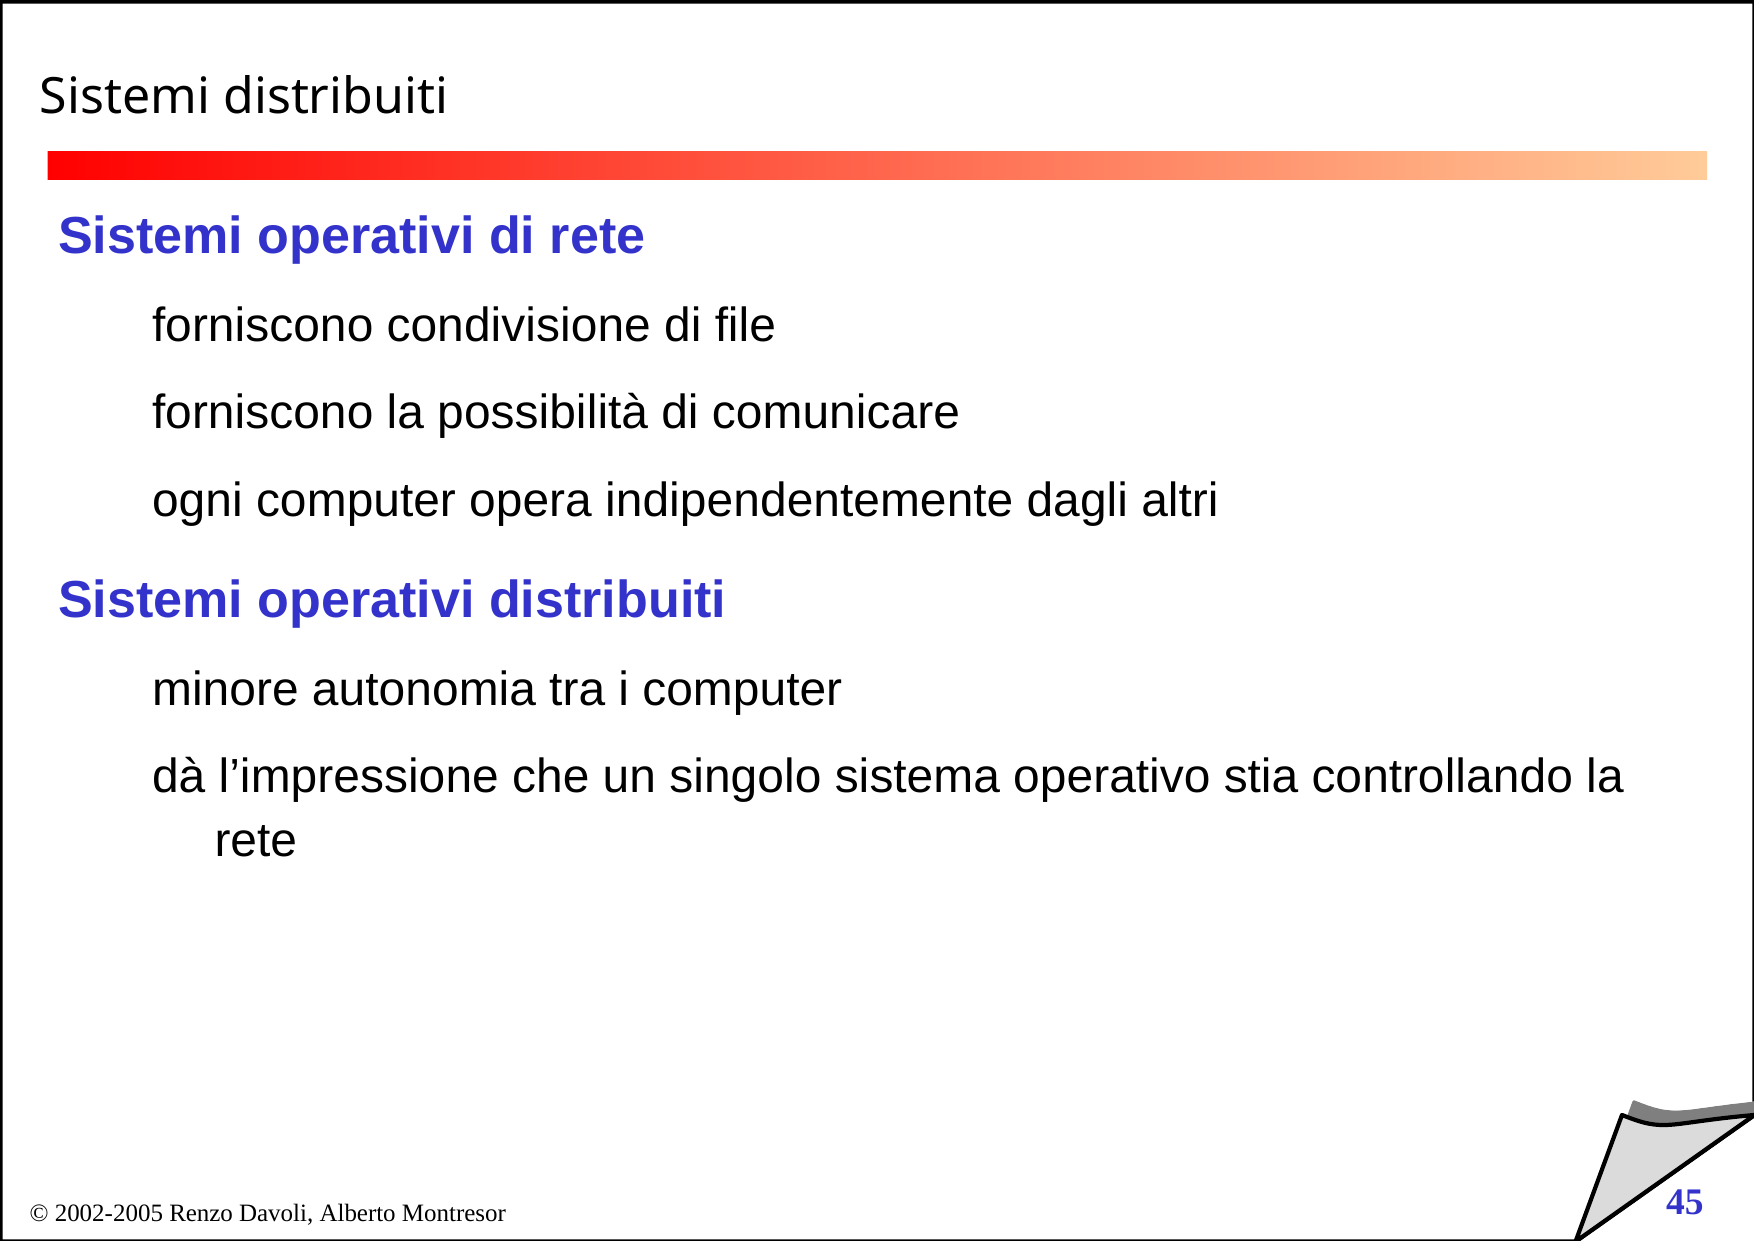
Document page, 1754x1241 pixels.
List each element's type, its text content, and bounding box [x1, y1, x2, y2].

title Sistemi distribuiti [40, 49, 1713, 144]
list Sistemi operativi di rete forniscono condivisione di file forniscono la possibilità di comunicare ogni computer opera indipendentemente dagli altri Sistemi operativi distribuiti minore autonomia tra i computer dà l’impressione che un singolo sistema operativo stia controllando la rete [58, 206, 1696, 889]
